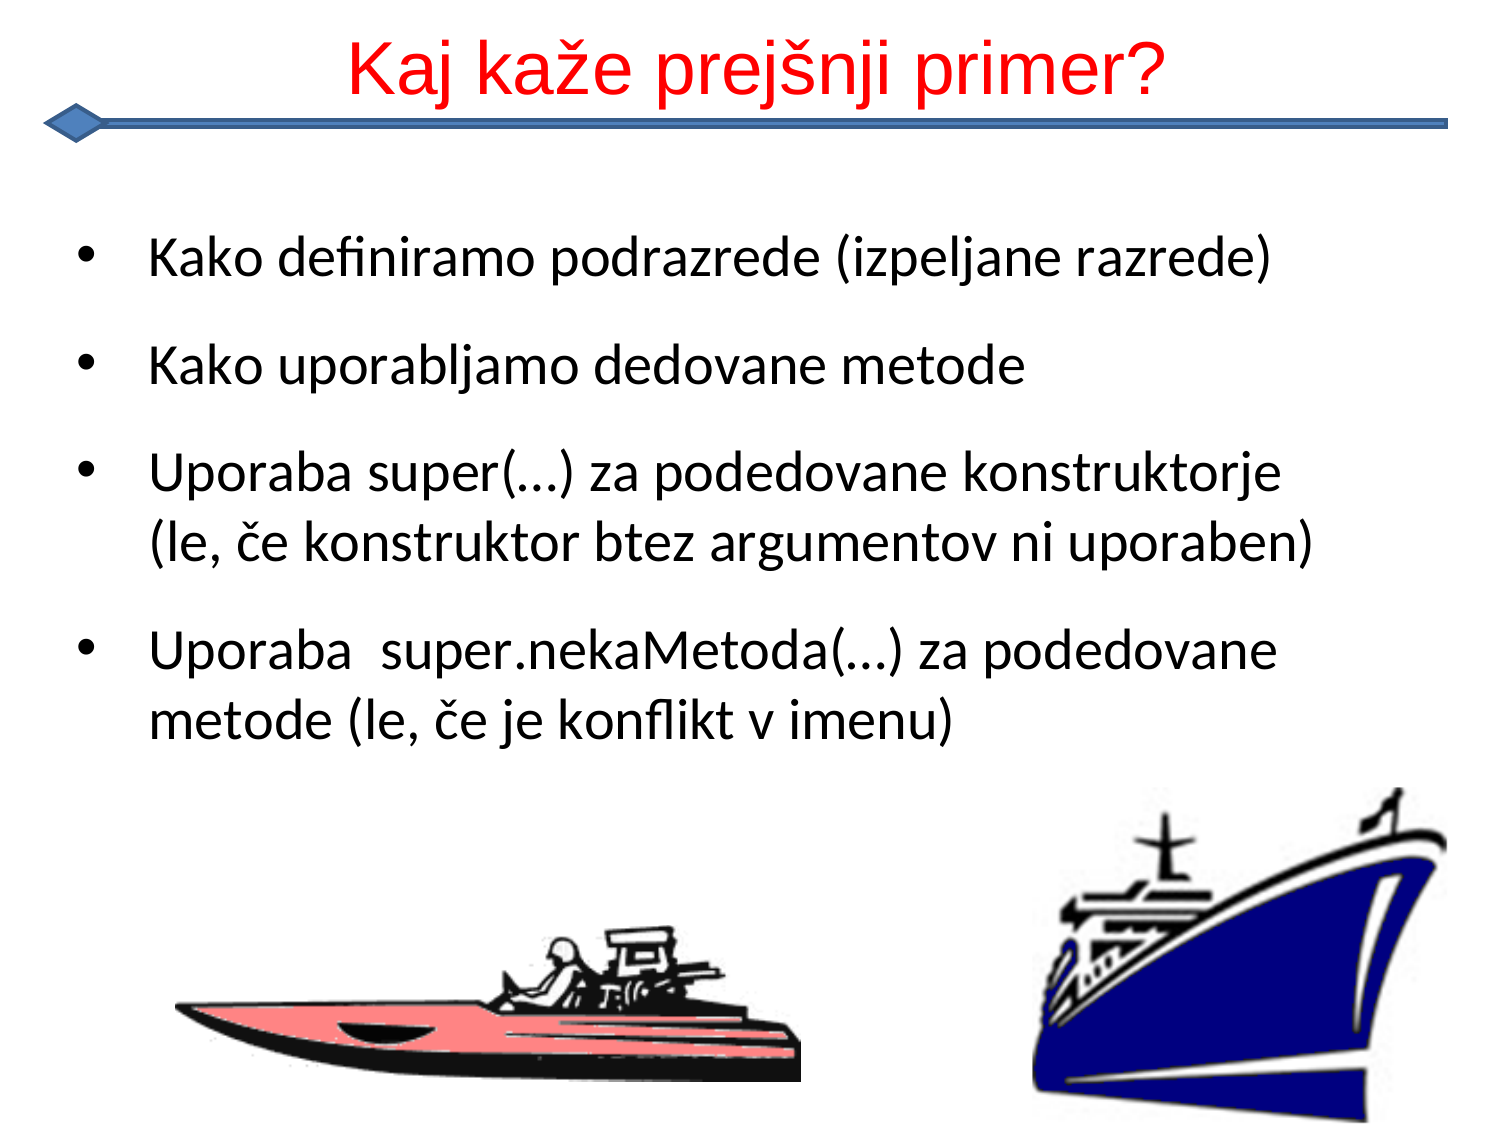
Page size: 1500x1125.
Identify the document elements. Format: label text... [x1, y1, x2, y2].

text_box Kako definiramo podrazrede (izpeljane razrede) Kako uporabljamo dedovane metode Uporaba super(…) za podedovane konstruktorje (le, če konstruktor btez argumentov ni uporaben) Uporaba super.nekaMetoda(…) za podedovane metode (le, če je konflikt v imenu) [46, 210, 1383, 759]
title Kaj kaže prejšnji primer? [82, 0, 1433, 129]
picture [175, 925, 801, 1083]
picture [1031, 786, 1449, 1125]
